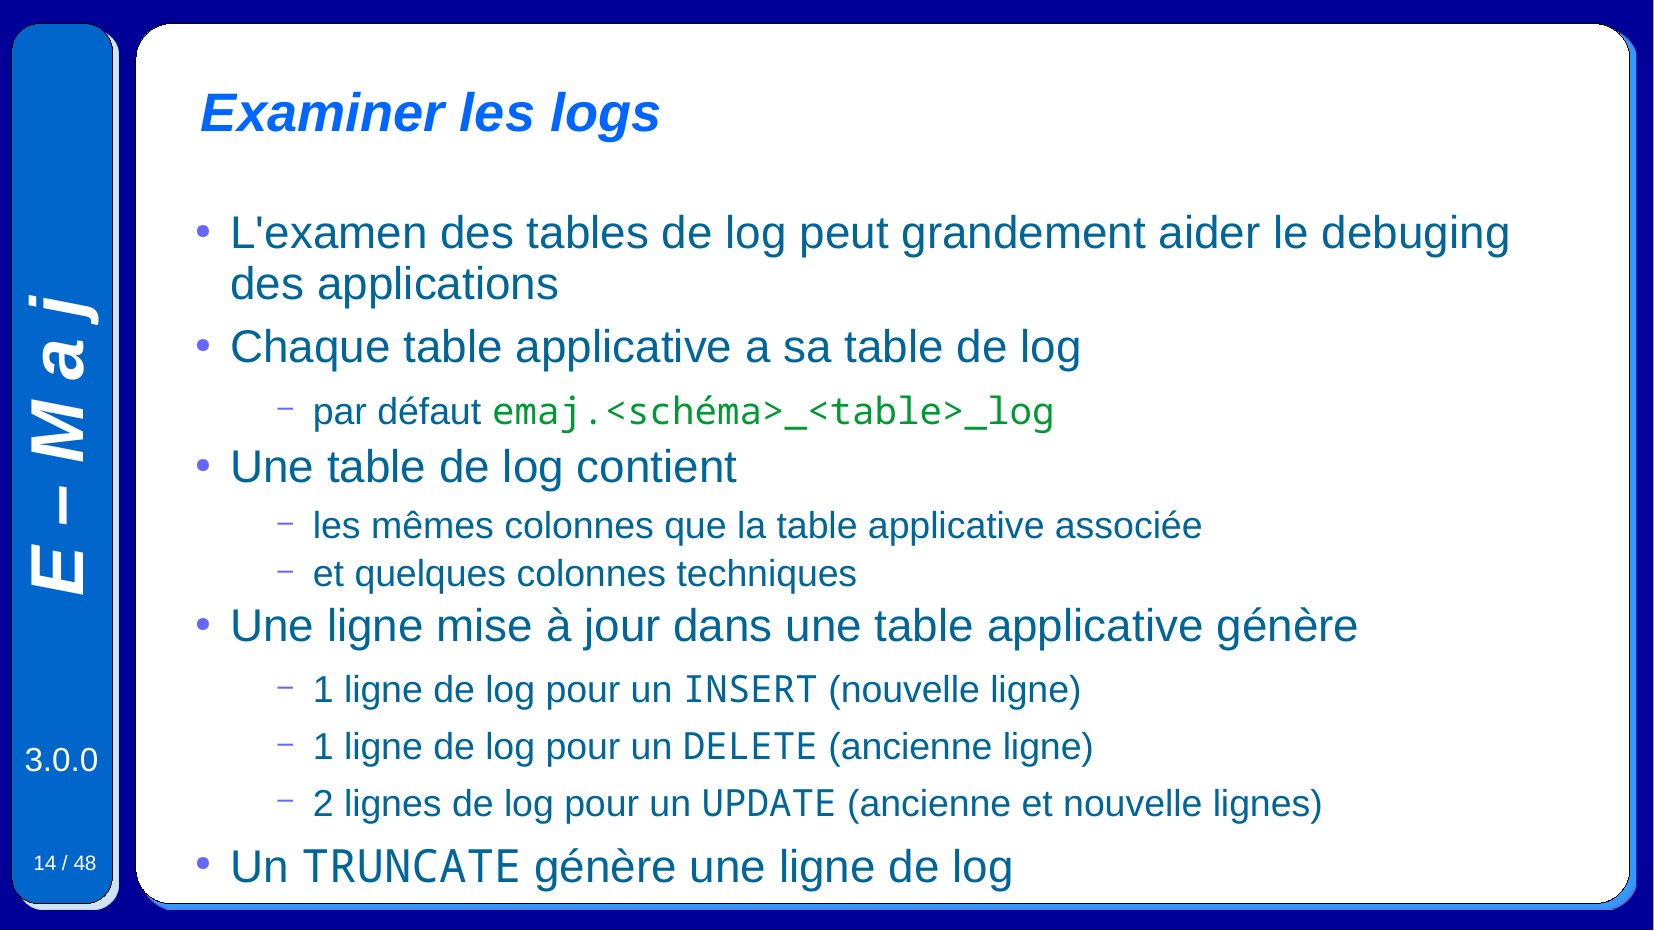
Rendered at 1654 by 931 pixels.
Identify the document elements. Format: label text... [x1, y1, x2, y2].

title Examiner les logs [200, 34, 1575, 191]
list L'examen des tables de log peut grandement aider le debuging des applications Chaque table applicative a sa table de log par défaut emaj.<schéma>_<table>_log Une table de log contient les mêmes colonnes que la table applicative associée et quelques colonnes techniques Une ligne mise à jour dans une table applicative génère 1 ligne de log pour un INSERT (nouvelle ligne) 1 ligne de log pour un DELETE (ancienne ligne) 2 lignes de log pour un UPDATE (ancienne et nouvelle lignes) Un TRUNCATE génère une ligne de log [177, 206, 1587, 867]
